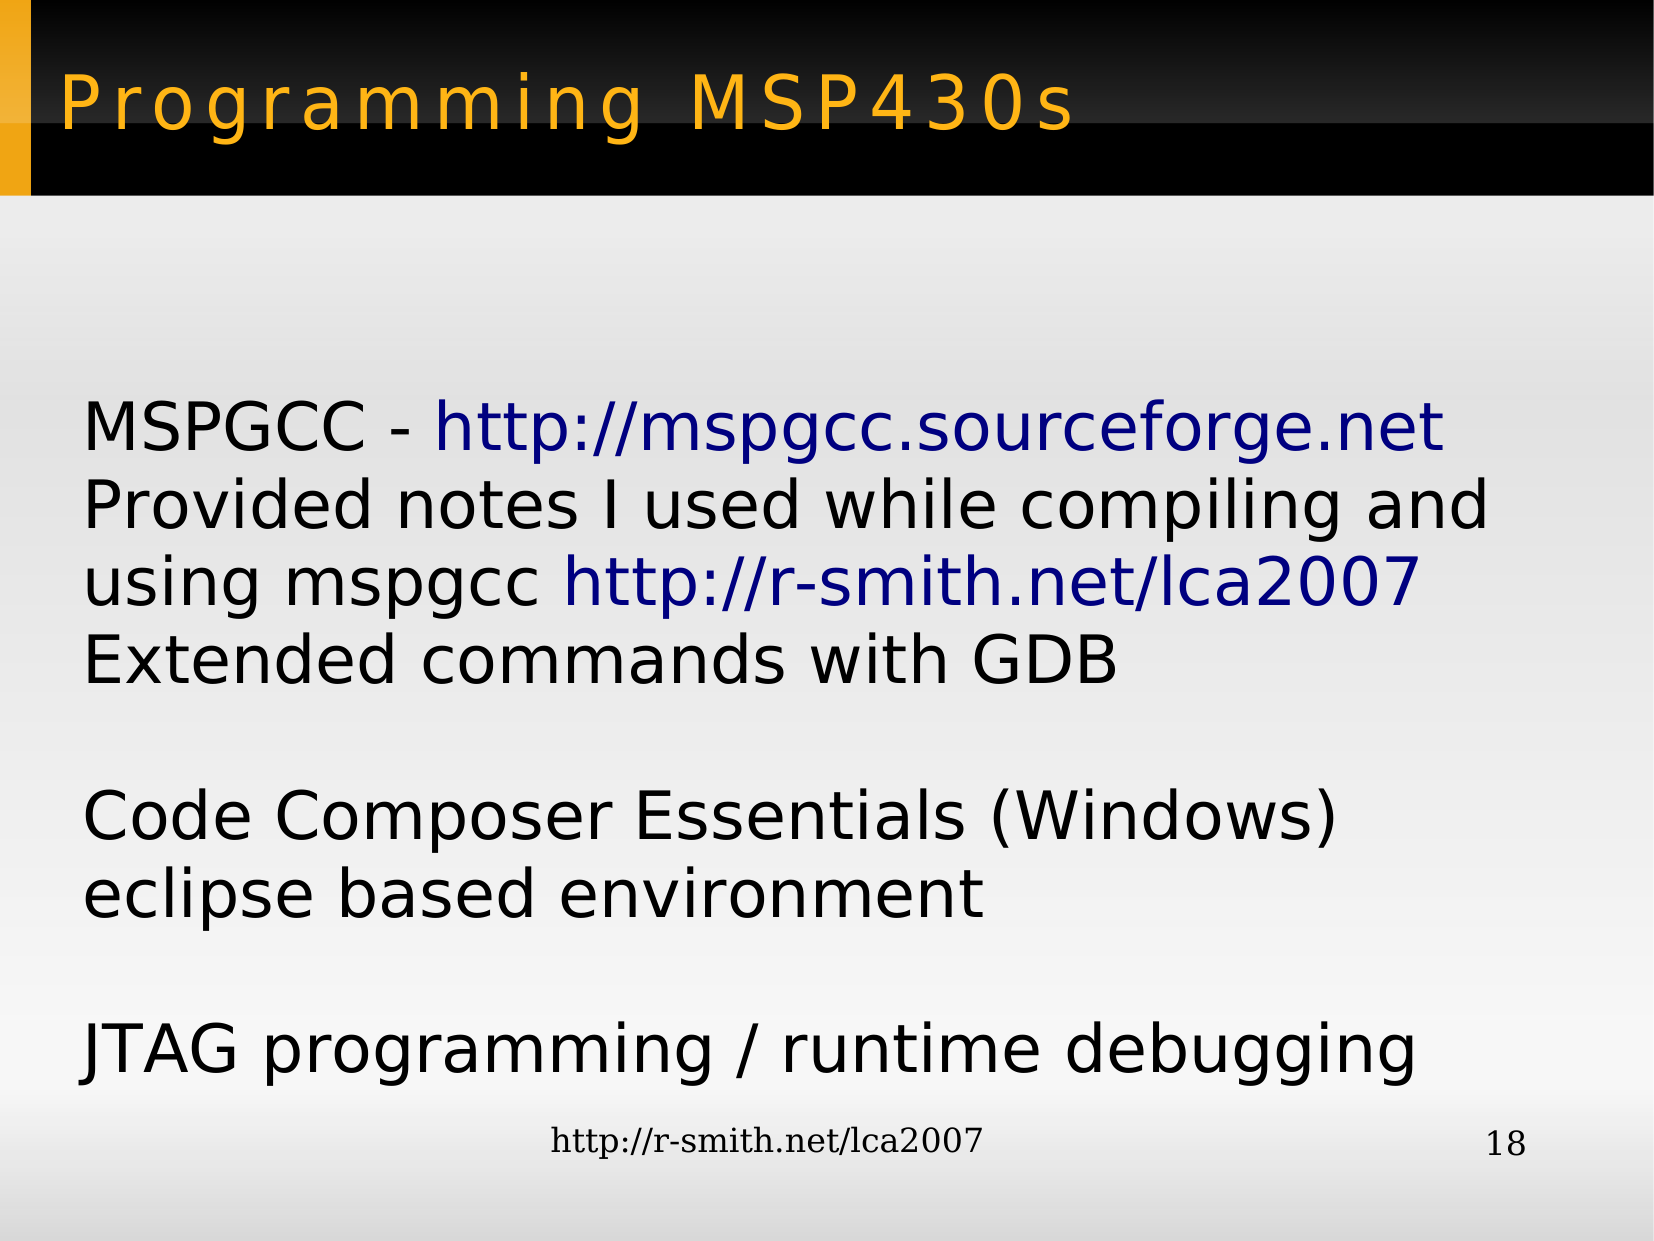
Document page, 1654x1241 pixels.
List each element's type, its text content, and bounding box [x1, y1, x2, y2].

title Programming MSP430s [59, 29, 1270, 178]
subtitle MSPGCC - http://mspgcc.sourceforge.net Provided notes I used while compiling and using mspgcc http://r-smith.net/lca2007 Extended commands with GDB Code Composer Essentials (Windows) eclipse based environment JTAG programming / runtime debugging [82, 290, 1571, 1109]
picture [0, 0, 1654, 1241]
